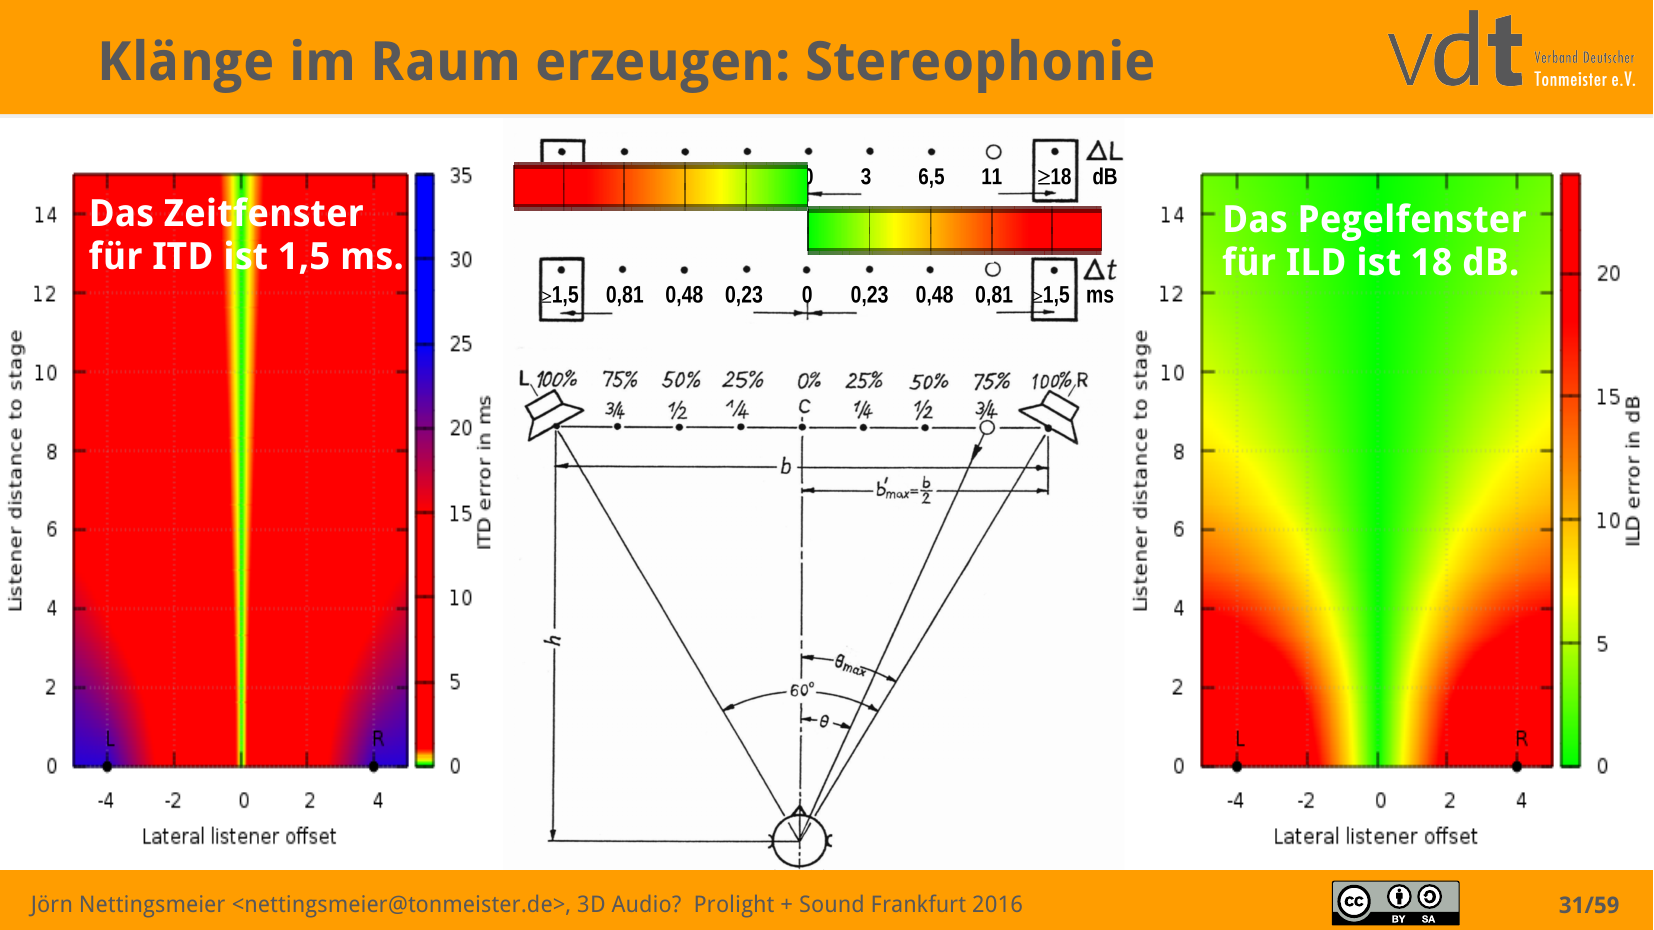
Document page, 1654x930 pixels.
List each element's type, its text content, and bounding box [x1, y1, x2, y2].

picture [1377, 0, 1646, 104]
list Das Pegelfenster für ILD ist 18 dB. [1151, 197, 1653, 394]
title Klänge im Raum erzeugen: Stereophonie [97, 4, 1215, 119]
picture [0, 118, 1653, 870]
list Das Zeitfenster für ITD ist 1,5 ms. [17, 191, 552, 388]
